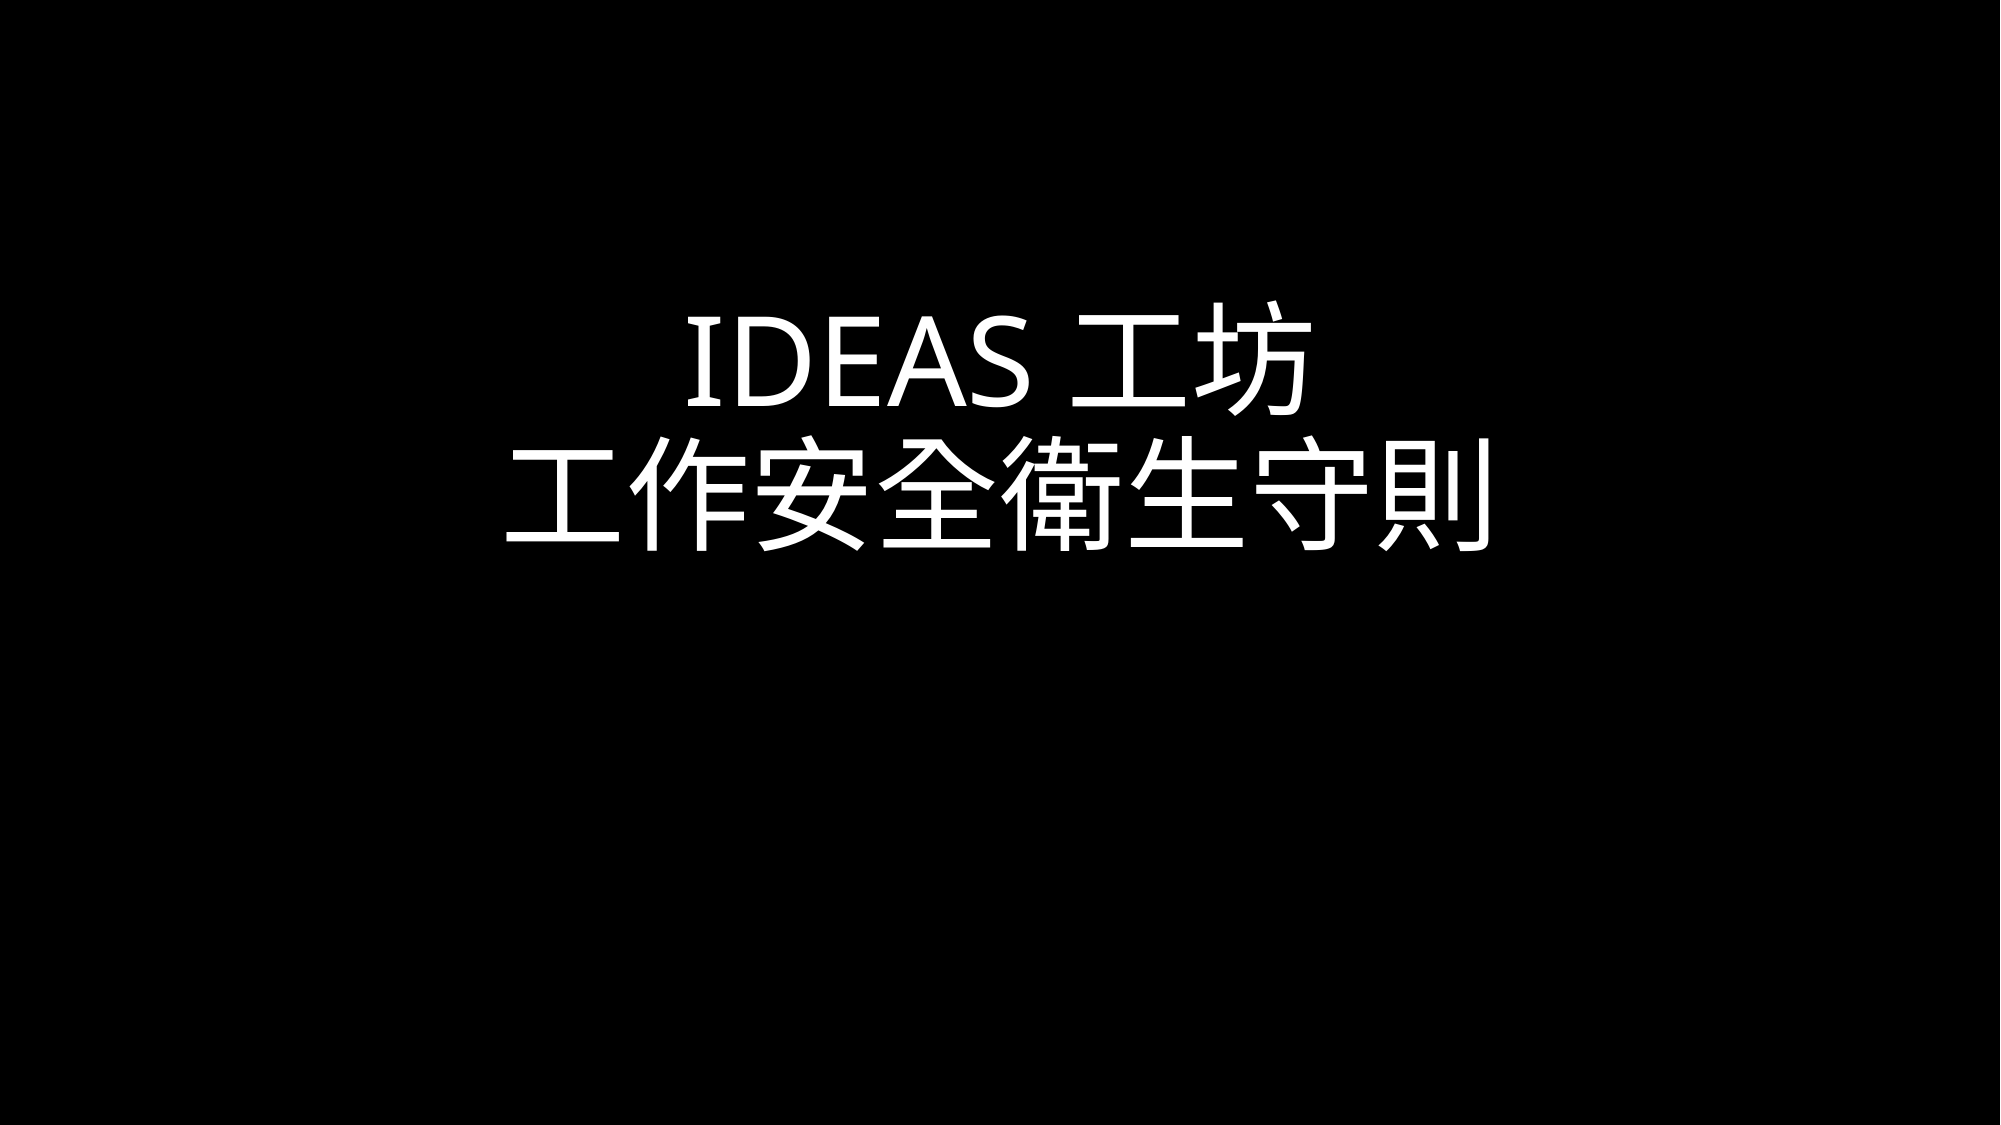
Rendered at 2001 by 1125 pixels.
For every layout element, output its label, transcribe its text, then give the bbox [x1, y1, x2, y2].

title IDEAS工坊 工作安全衛生守則 [249, 184, 1750, 576]
